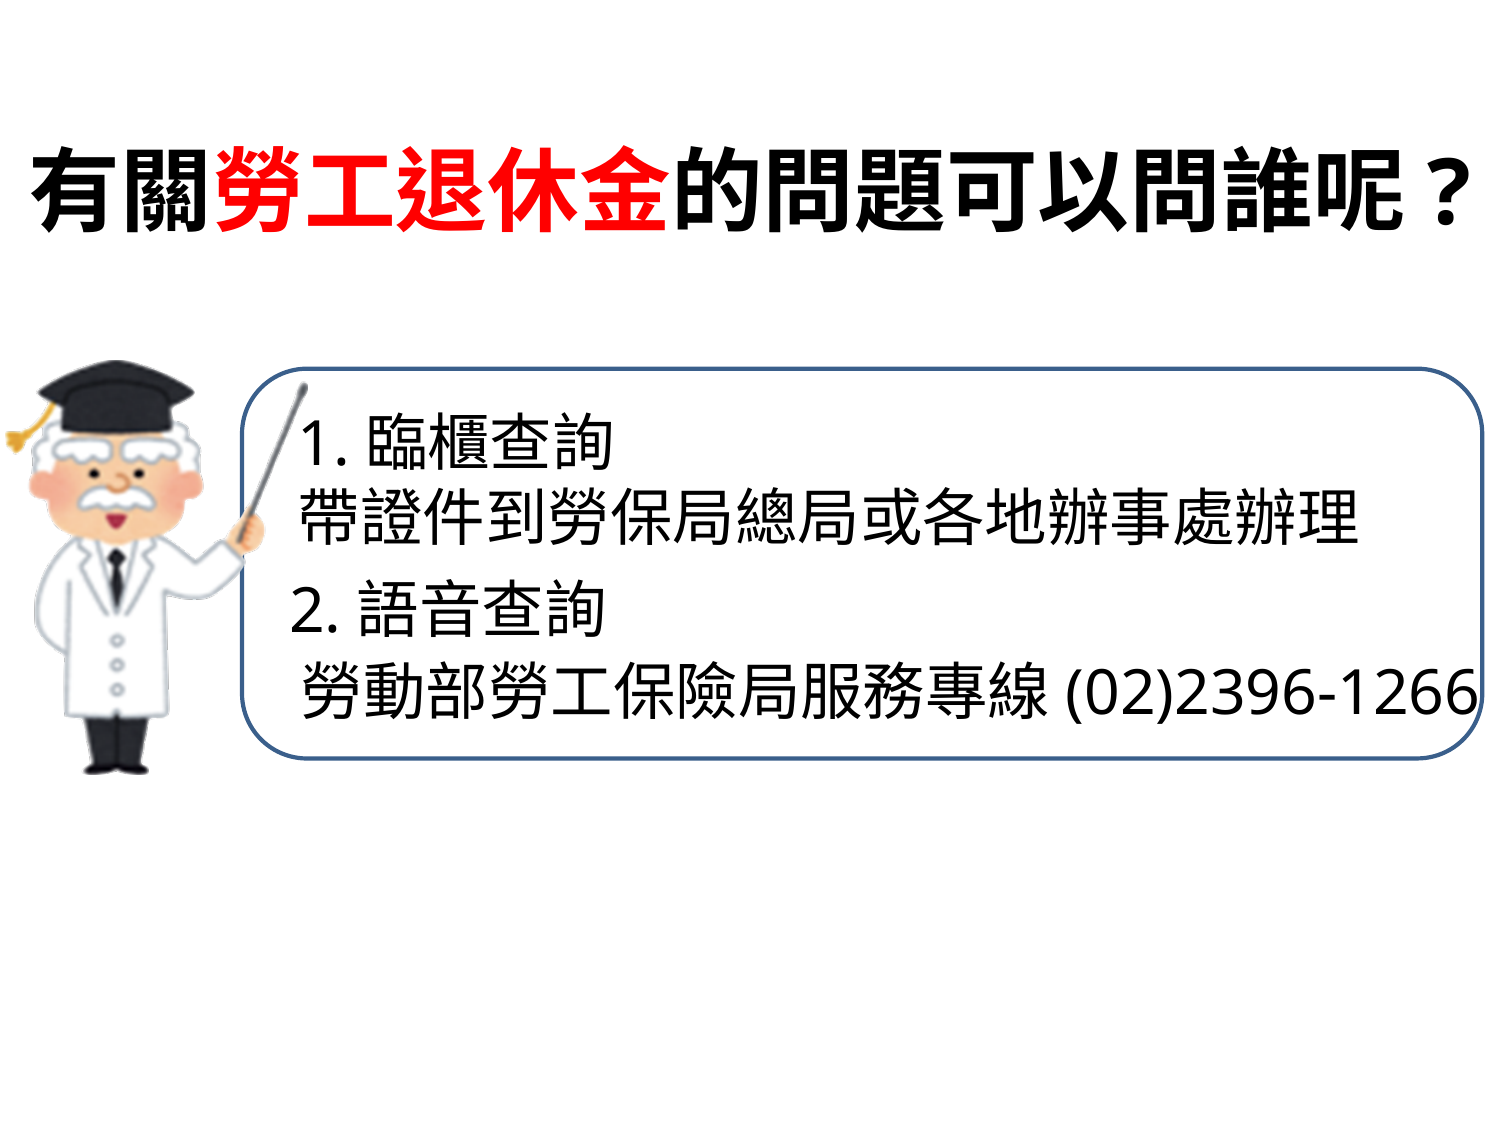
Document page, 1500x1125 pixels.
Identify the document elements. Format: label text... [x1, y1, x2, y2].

text_box 1.臨櫃查詢 帶證件到勞保局總局或各地辦事處辦理 [308, 395, 1376, 561]
picture [5, 360, 308, 776]
text_box 有關勞工退休金的問題可以問誰呢? [0, 125, 1500, 251]
text_box 勞動部勞工保險局服務專線(02)2396-1266 [308, 645, 1496, 735]
text_box 2.語音查詢 [308, 562, 622, 645]
